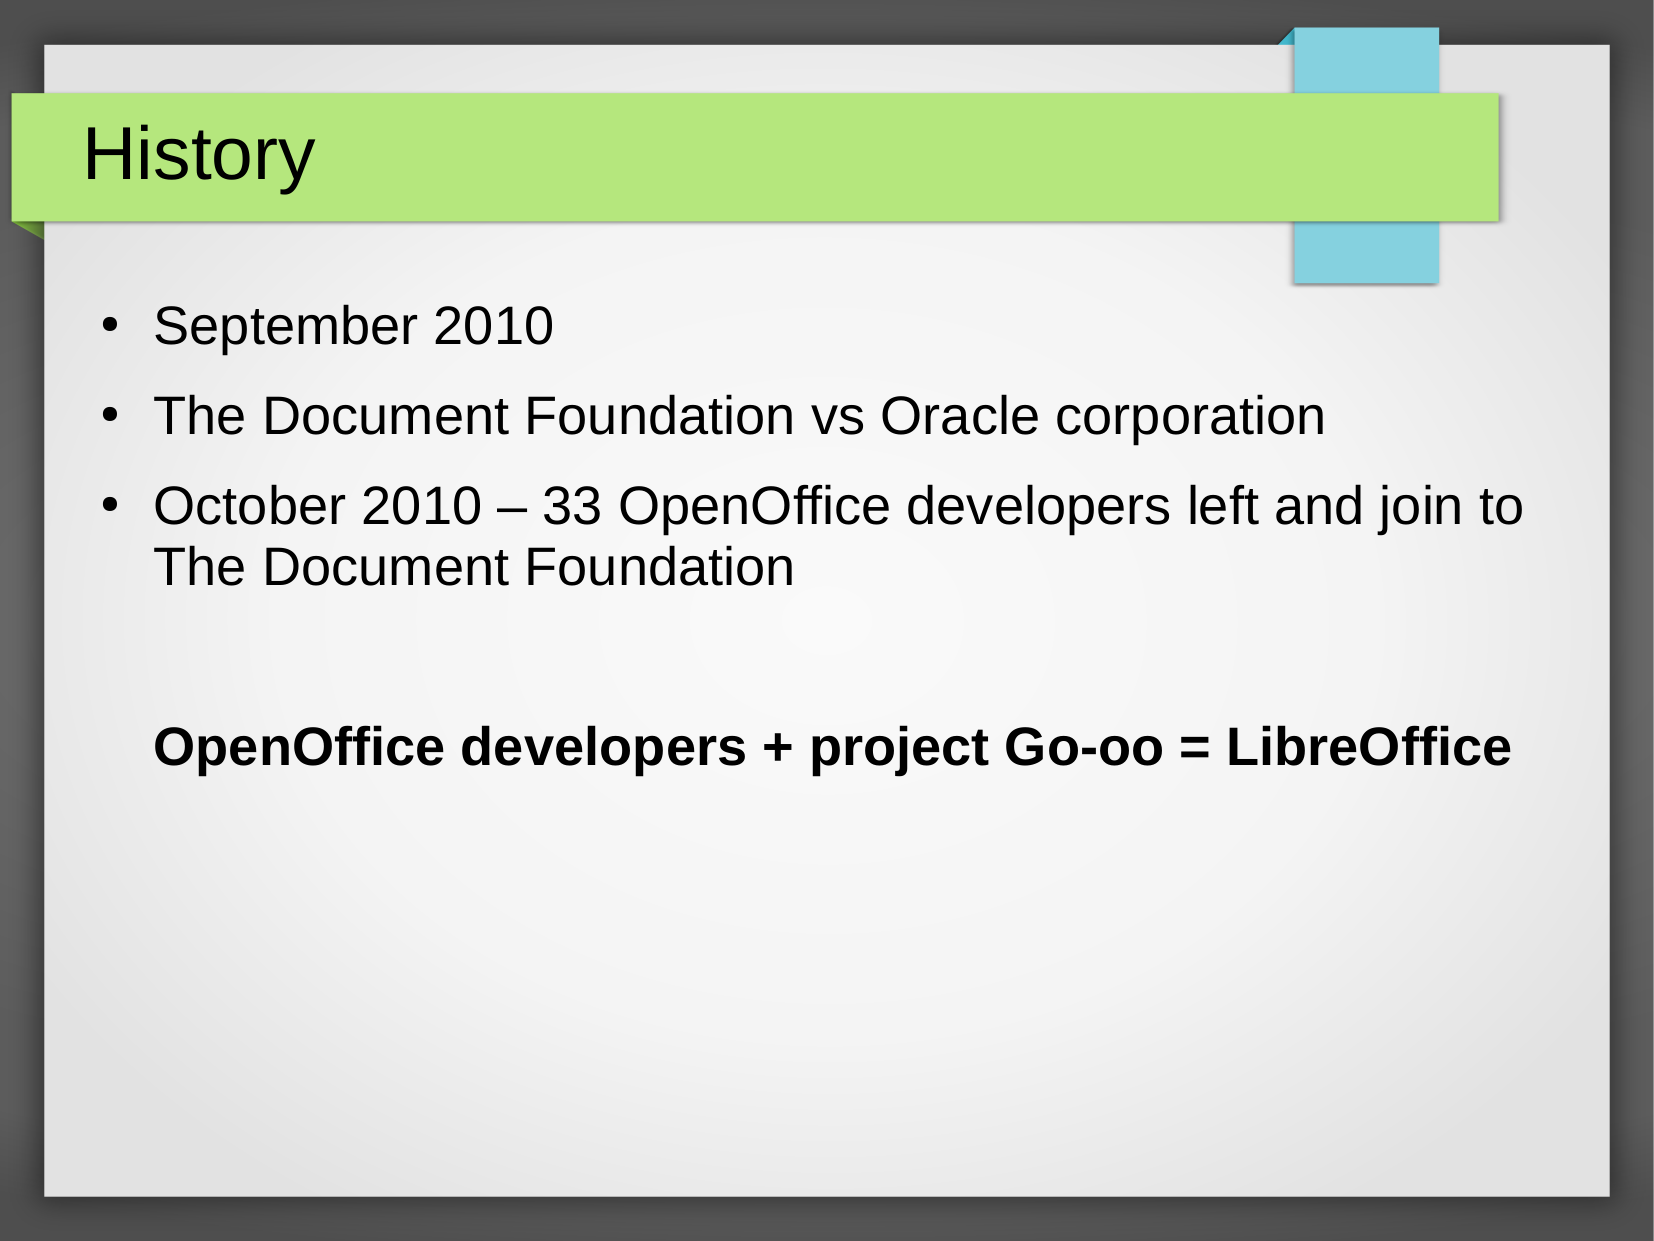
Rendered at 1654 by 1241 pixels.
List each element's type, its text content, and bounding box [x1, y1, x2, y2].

list September 2010 The Document Foundation vs Oracle corporation October 2010 – 33 OpenOffice developers left and join to The Document Foundation OpenOffice developers + project Go-oo = LibreOffice [82, 295, 1571, 1015]
title History [82, 94, 1264, 213]
picture [0, 0, 1654, 1241]
